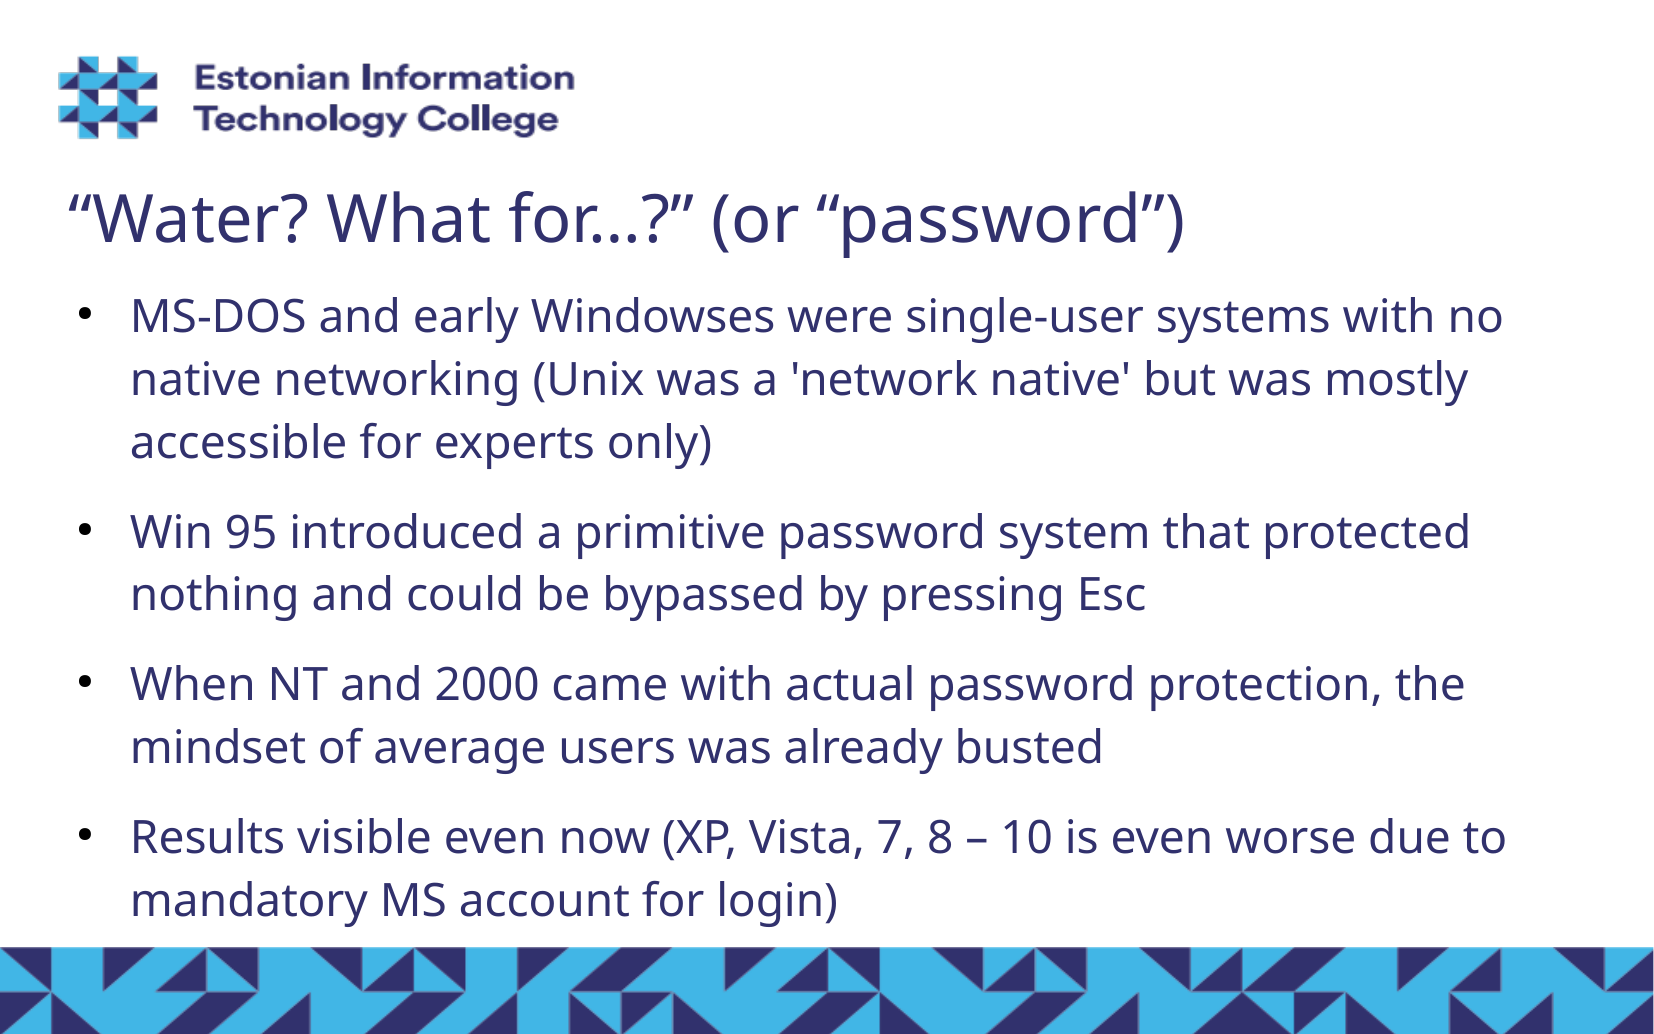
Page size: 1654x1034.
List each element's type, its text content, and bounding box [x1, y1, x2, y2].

title “Water? What for…?” (or “password”) [68, 147, 1536, 283]
list MS-DOS and early Windowses were single-user systems with no native networking (Unix was a 'network native' but was mostly accessible for experts only) Win 95 introduced a primitive password system that protected nothing and could be bypassed by pressing Esc When NT and 2000 came with actual password protection, the mindset of average users was already busted Results visible even now (XP, Vista, 7, 8 – 10 is even worse due to mandatory MS account for login) [59, 283, 1595, 936]
